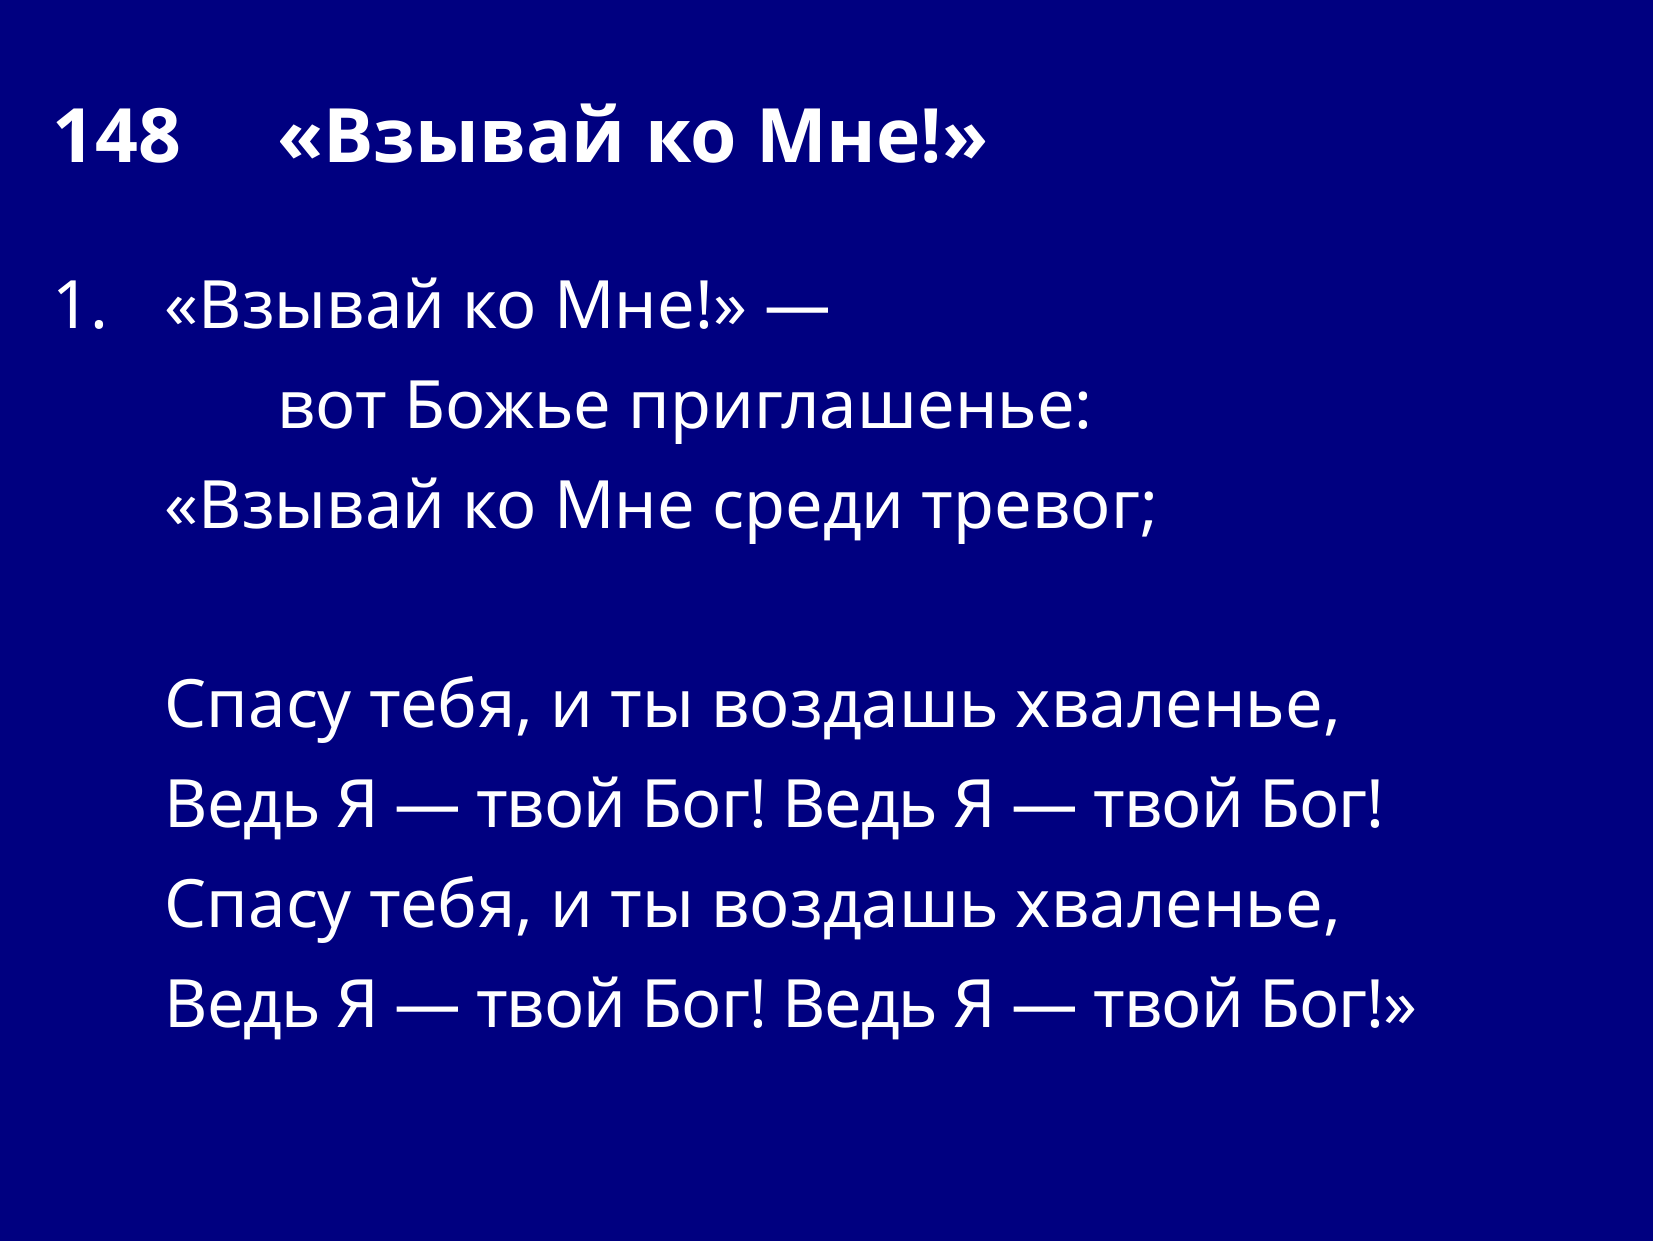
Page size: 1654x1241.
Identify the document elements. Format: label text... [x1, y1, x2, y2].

text_box 148 «Взывай ко Мне!» [37, 75, 1576, 188]
text_box 1. «Взывай ко Мне!» — вот Божье приглашенье: «Взывай ко Мне среди тревог; Спасу тебя, и ты воздашь хваленье, Ведь Я — твой Бог! Ведь Я — твой Бог! Спасу тебя, и ты воздашь хваленье, Ведь Я — твой Бог! Ведь Я — твой Бог!» [37, 150, 1653, 1163]
